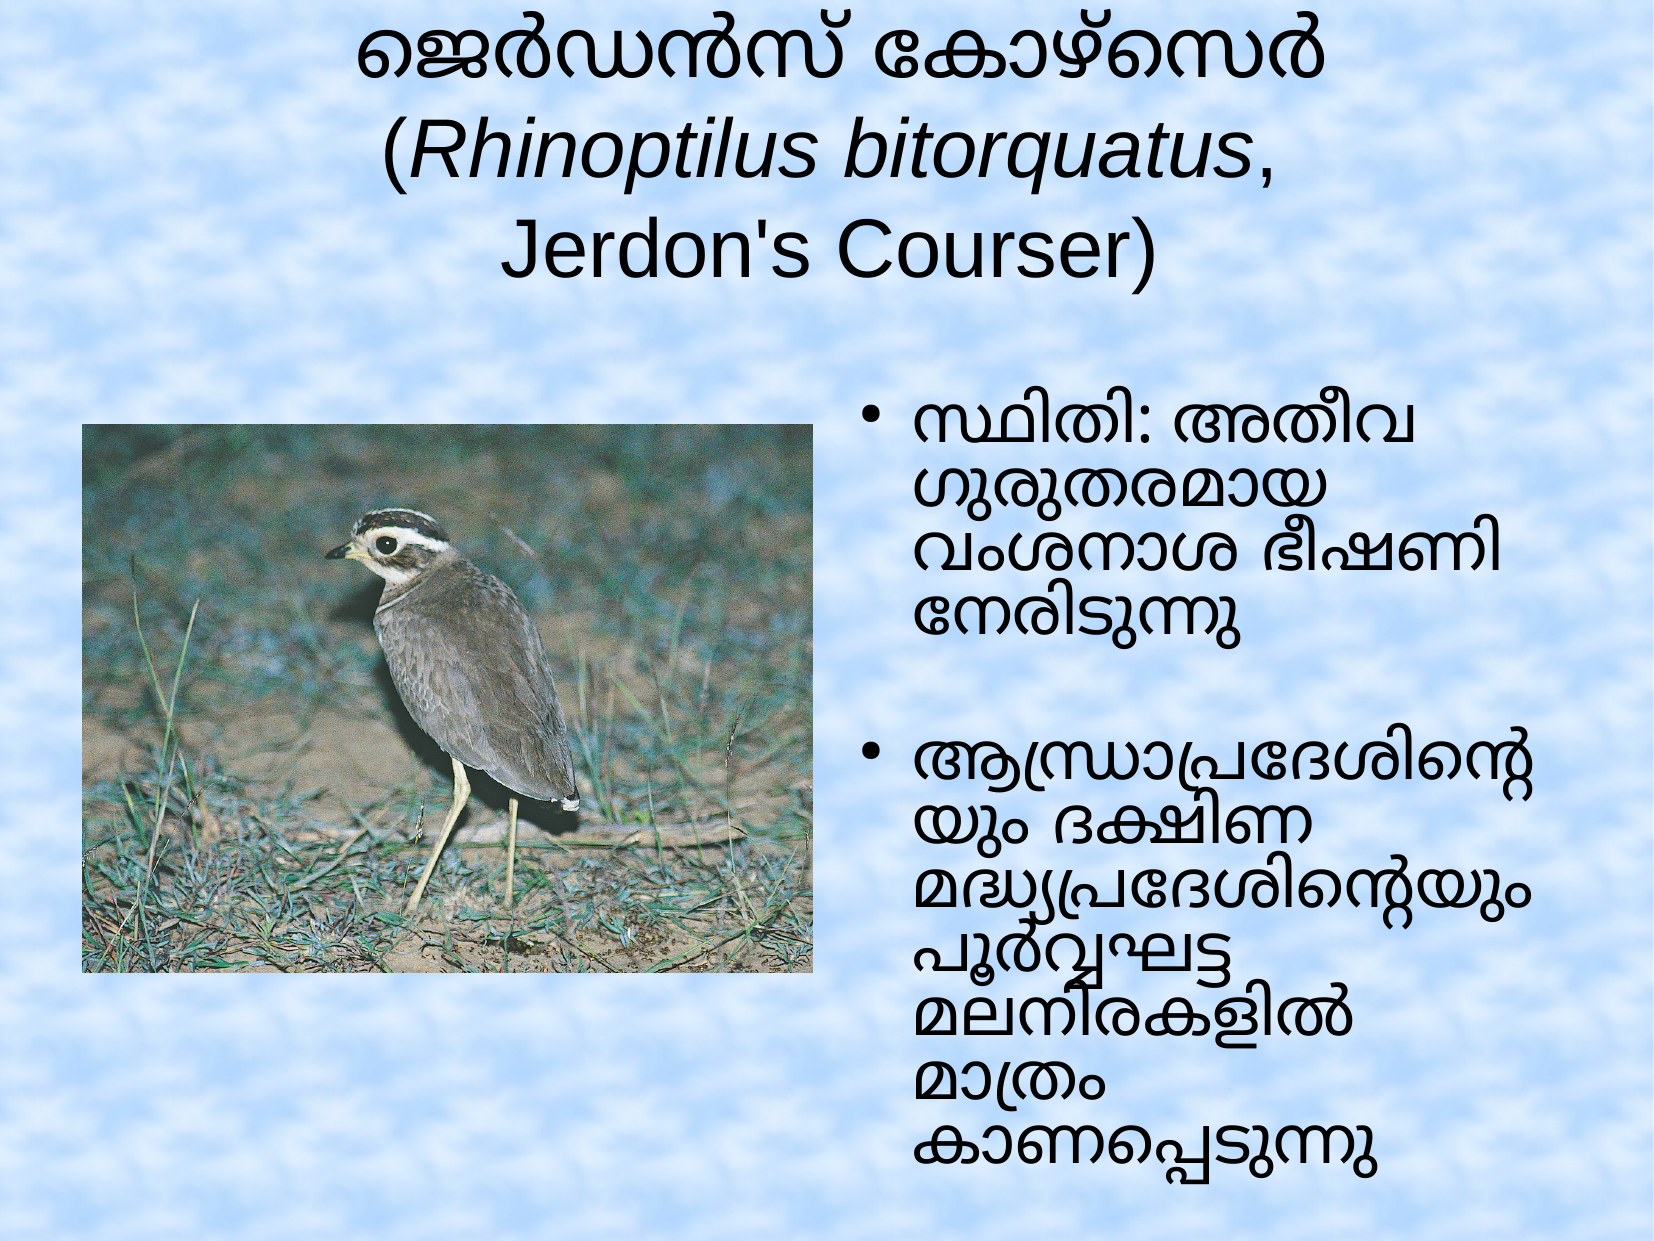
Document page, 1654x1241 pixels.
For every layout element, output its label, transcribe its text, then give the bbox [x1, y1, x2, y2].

list സ്ഥിതി: അതീവ ഗുരുതരമായ വംശനാശ ഭീഷണി നേരിടുന്നു ആന്ധ്രാപ്രദേശിന്റെയും ദക്ഷിണ മദ്ധ്യപ്രദേശിന്റെയും പൂര്‍വ്വഘട്ട മലനിരകളില്‍ മാത്രം കാണപ്പെടുന്നു [826, 383, 1558, 1203]
picture [0, 403, 1654, 1241]
title ജെര്‍ഡന്‍സ് കോഴ്സെര്‍ (Rhinoptilus bitorquatus, Jerdon's Courser) [0, 0, 1654, 403]
